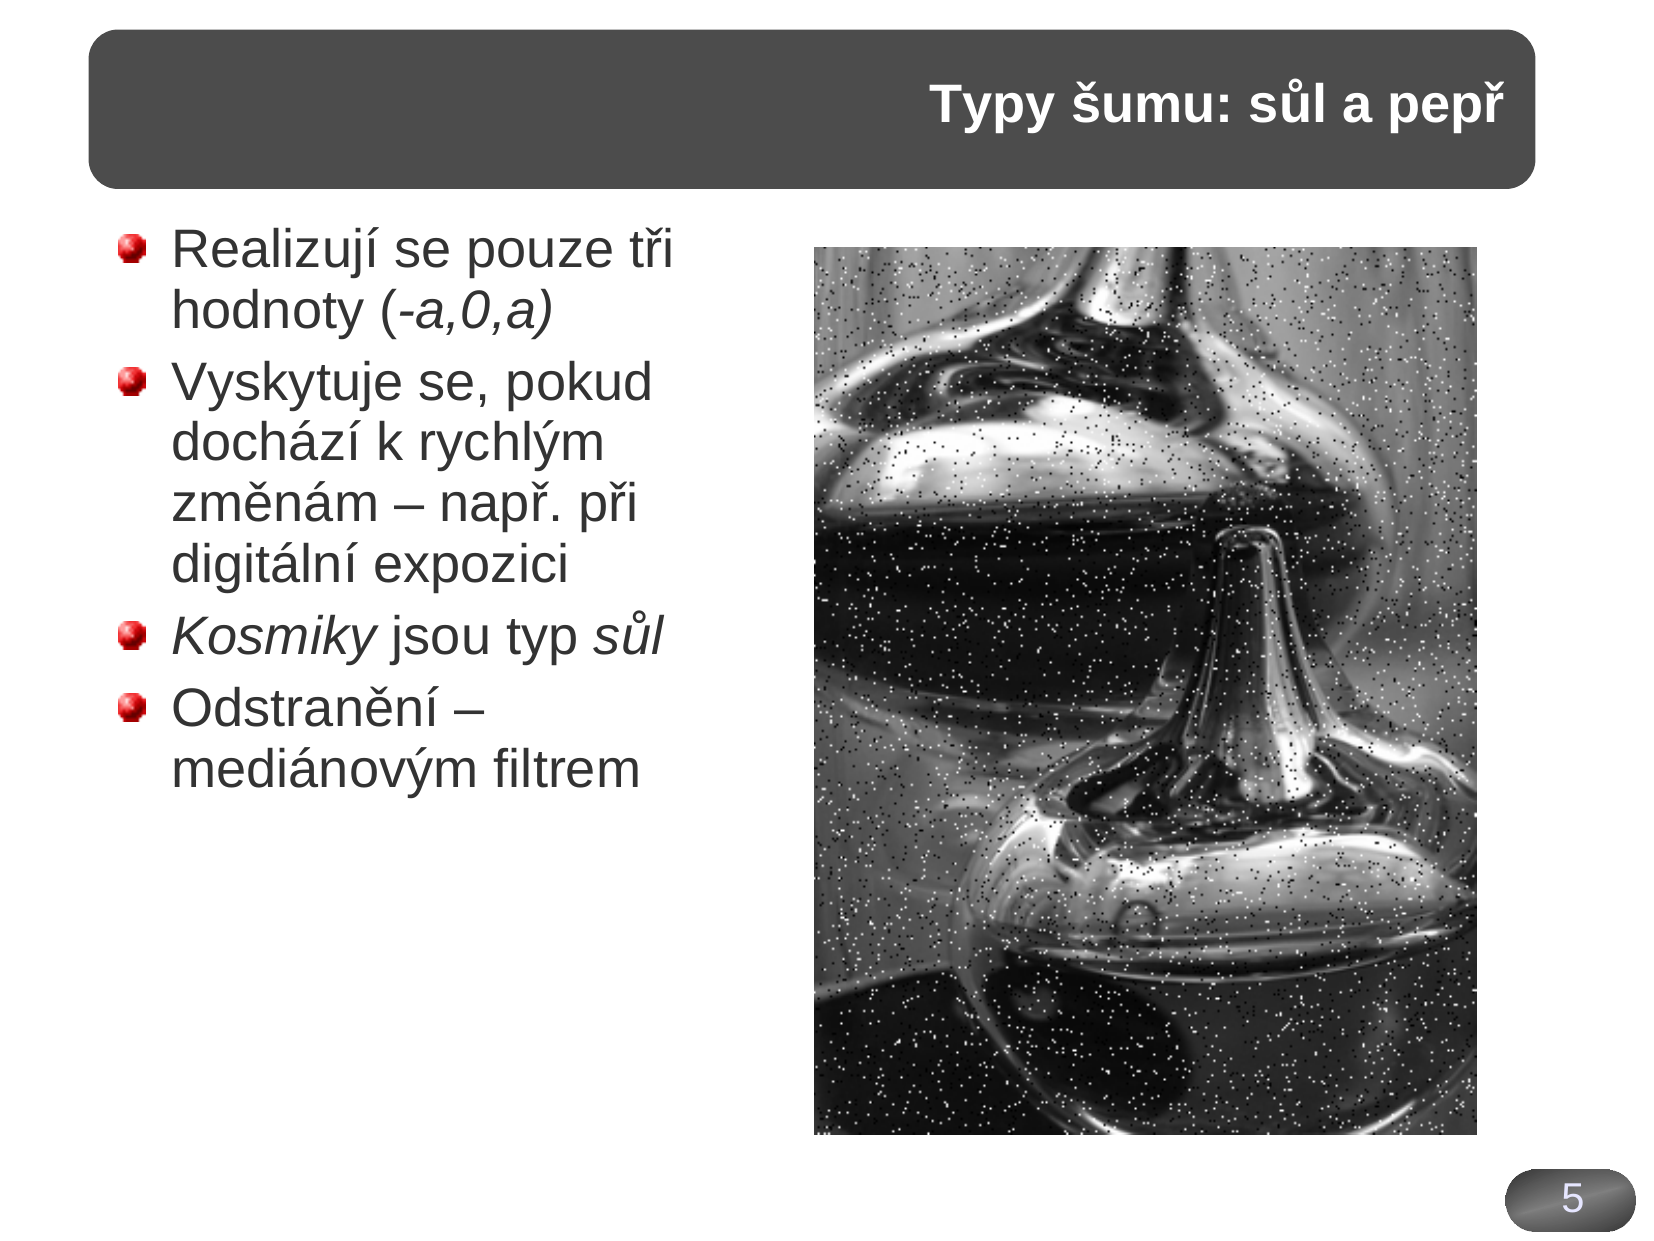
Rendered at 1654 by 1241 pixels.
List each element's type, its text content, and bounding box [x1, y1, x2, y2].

title Typy šumu: sůl a pepř [118, 59, 1506, 148]
picture [0, 0, 1654, 1241]
list Realizují se pouze tři hodnoty (-a,0,a) Vyskytuje se, pokud dochází k rychlým změnám – např. při digitální expozici Kosmiky jsou typ sůl Odstranění – mediánovým filtrem [118, 218, 781, 1164]
